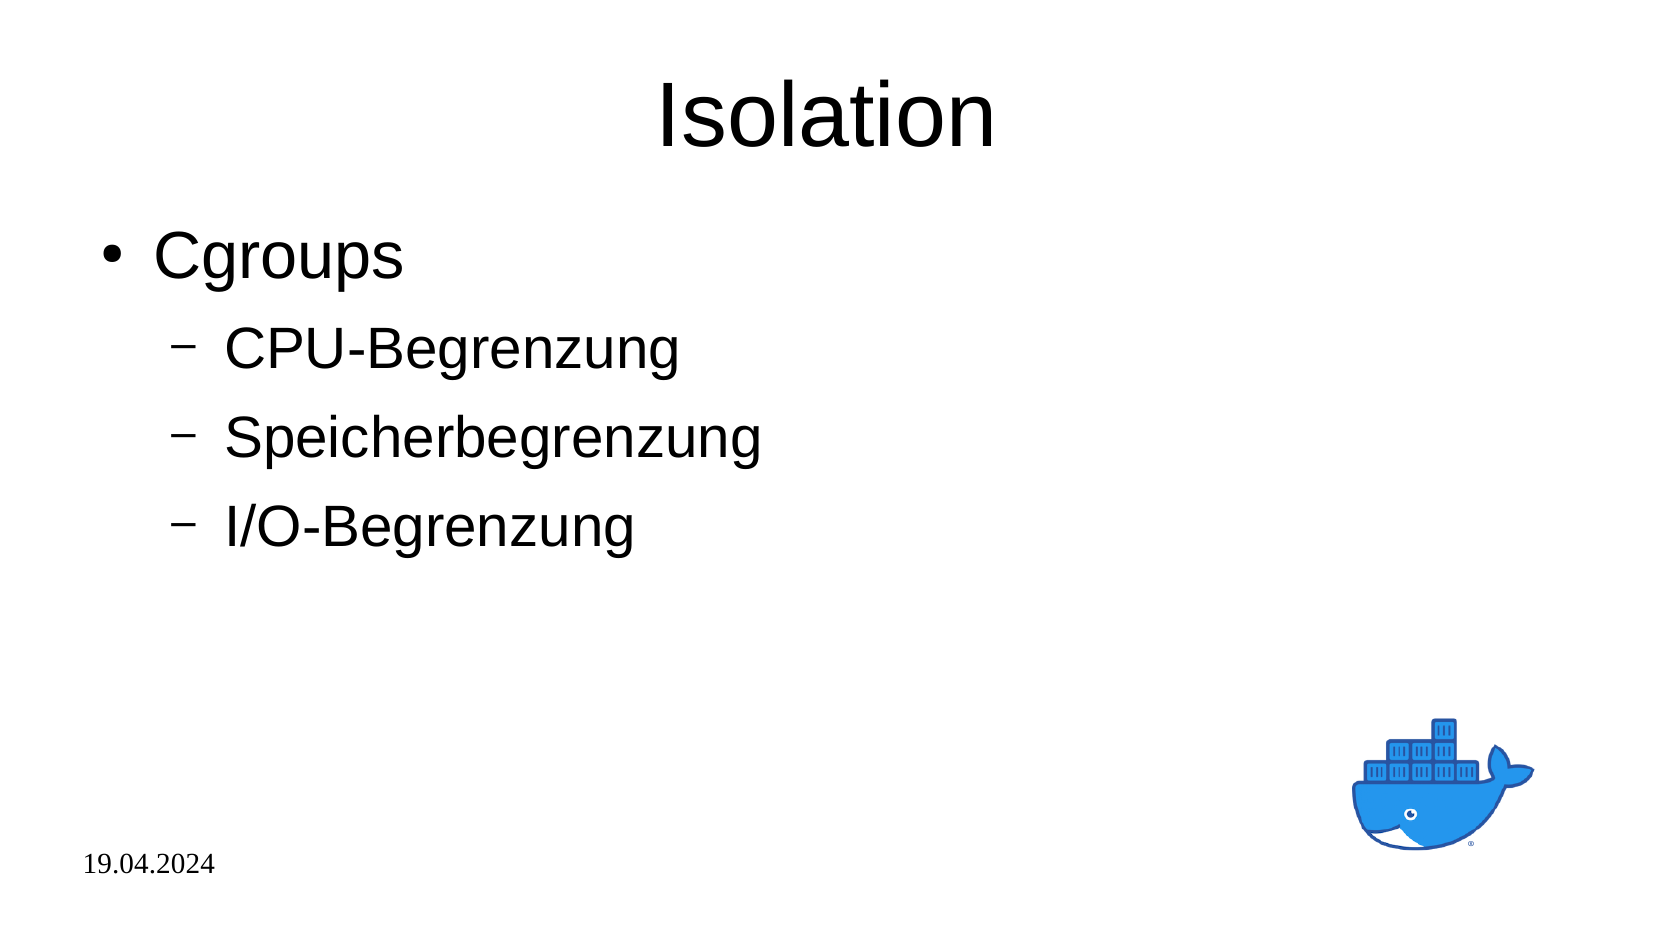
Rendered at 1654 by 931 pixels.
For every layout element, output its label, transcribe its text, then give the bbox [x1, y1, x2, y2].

title Isolation [82, 37, 1571, 193]
list Cgroups CPU-Begrenzung Speicherbegrenzung I/O-Begrenzung [82, 217, 1571, 758]
picture [1305, 758, 1571, 912]
